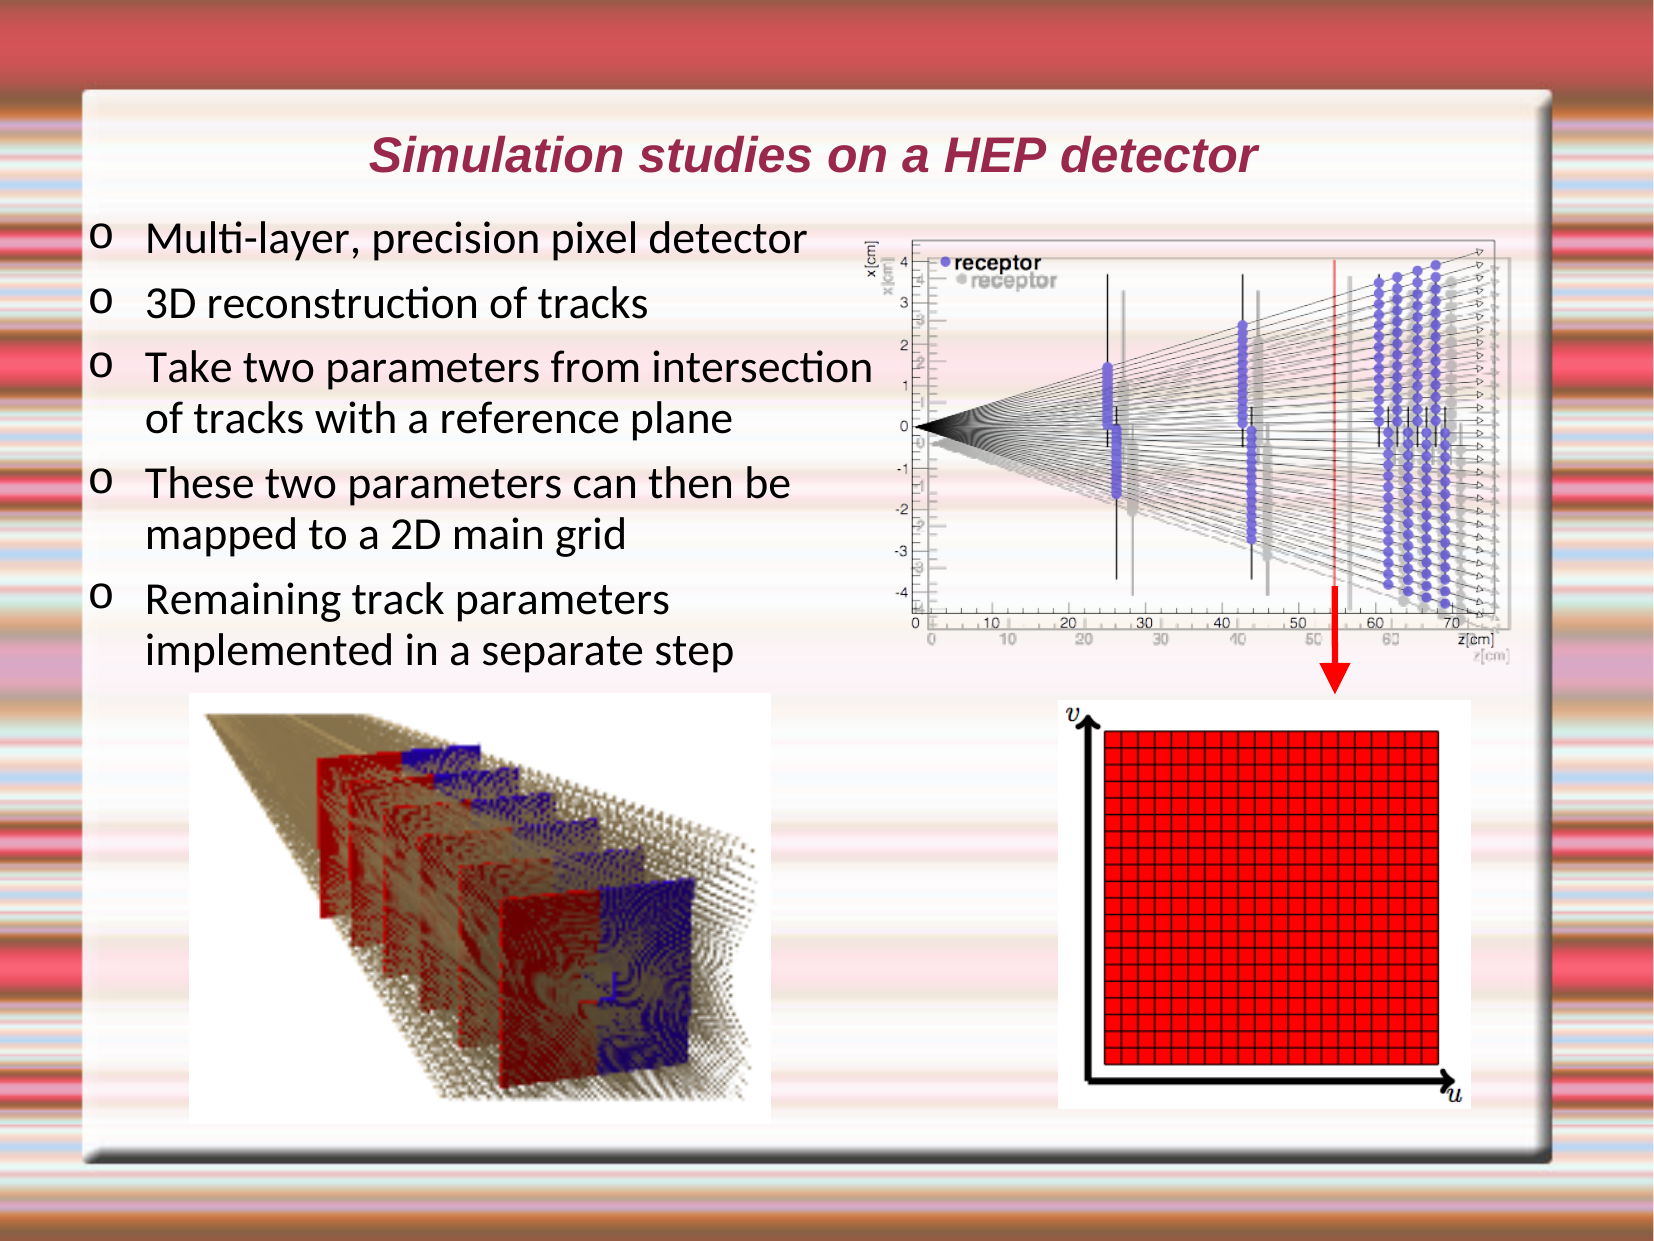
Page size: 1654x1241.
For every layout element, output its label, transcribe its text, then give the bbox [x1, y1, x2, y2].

text_box Multi-layer, precision pixel detector 3D reconstruction of tracks Take two parameters from intersection of tracks with a reference plane These two parameters can then be mapped to a 2D main grid Remaining track parameters implemented in a separate step [87, 209, 886, 751]
picture [0, 0, 1654, 1241]
title Simulation studies on a HEP detector [108, 90, 1519, 215]
